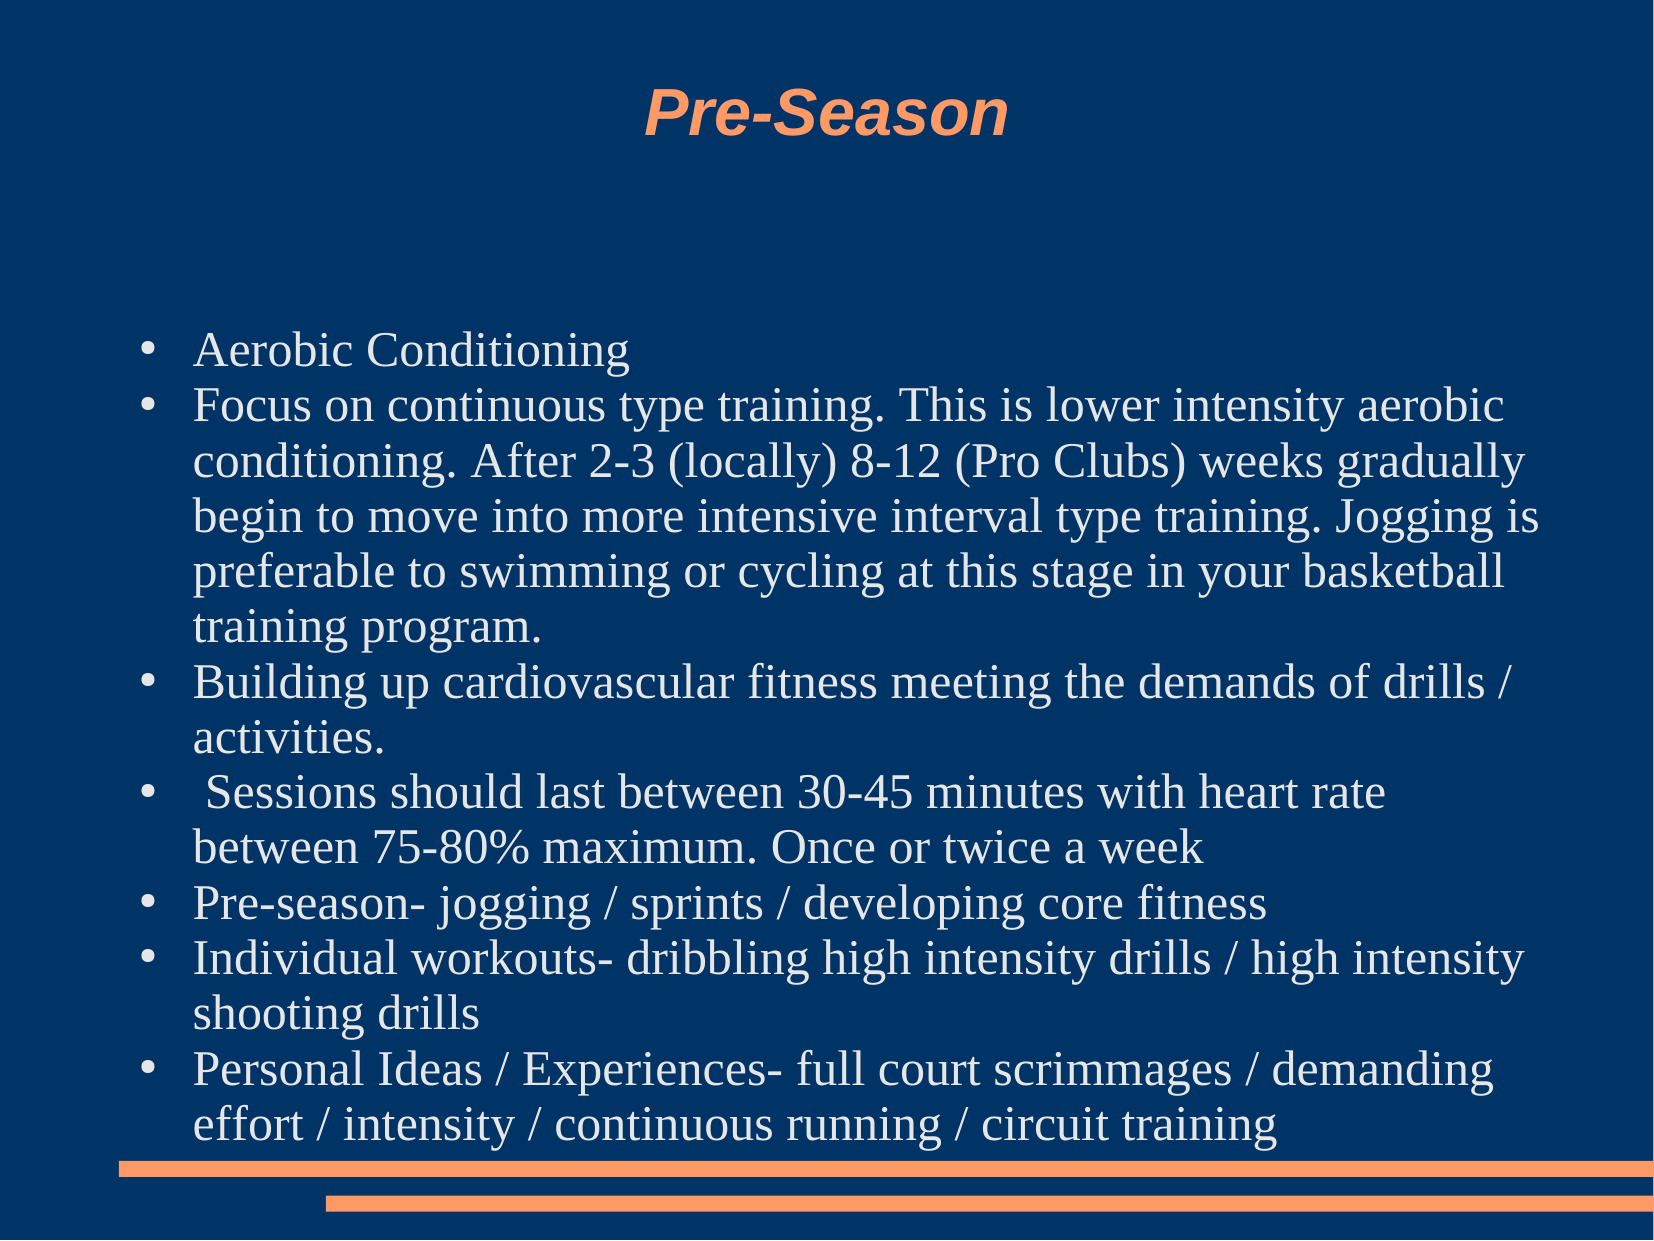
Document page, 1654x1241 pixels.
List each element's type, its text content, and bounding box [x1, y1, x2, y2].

list Aerobic Conditioning Focus on continuous type training. This is lower intensity aerobic conditioning. After 2-3 (locally) 8-12 (Pro Clubs) weeks gradually begin to move into more intensive interval type training. Jogging is preferable to swimming or cycling at this stage in your basketball training program. Building up cardiovascular fitness meeting the demands of drills / activities. Sessions should last between 30-45 minutes with heart rate between 75-80% maximum. Once or twice a week Pre-season- jogging / sprints / developing core fitness Individual workouts- dribbling high intensity drills / high intensity shooting drills Personal Ideas / Experiences- full court scrimmages / demanding effort / intensity / continuous running / circuit training [121, 322, 1561, 1223]
title Pre-Season [121, 46, 1534, 254]
